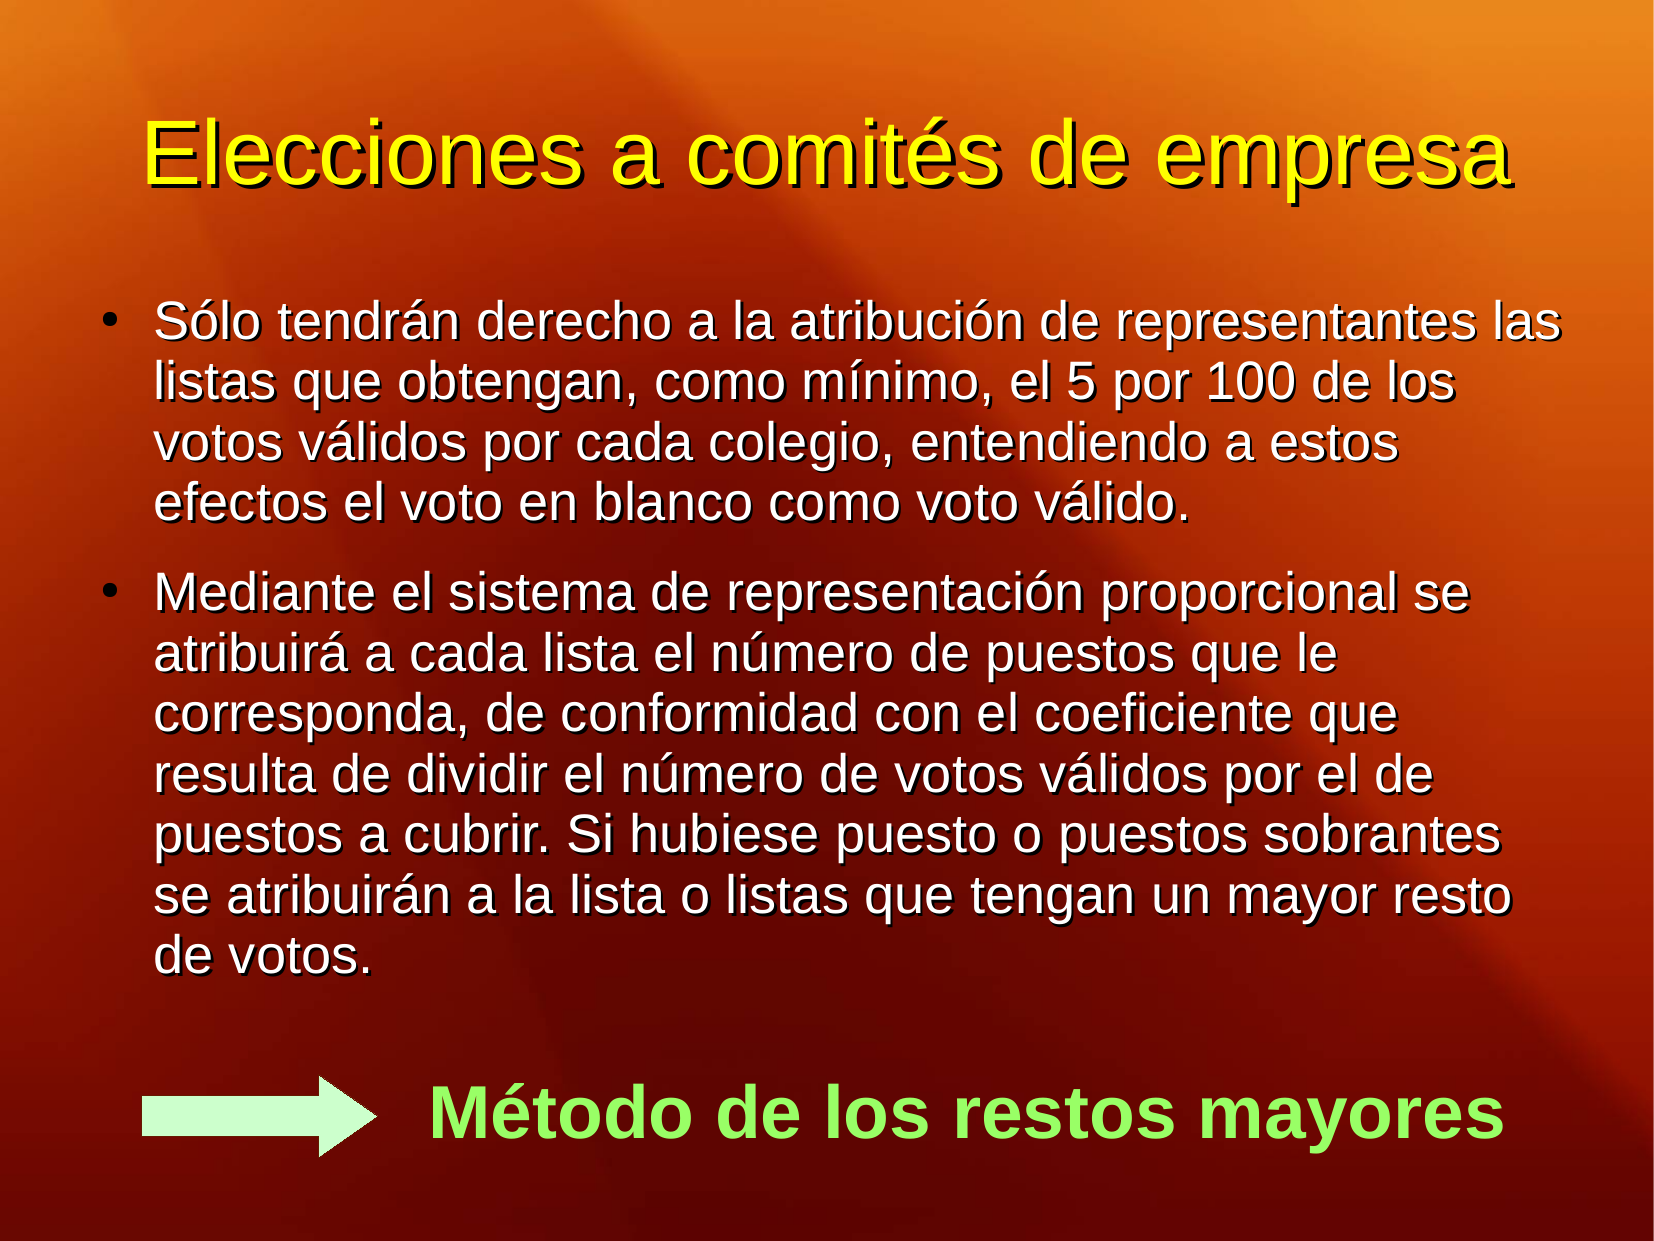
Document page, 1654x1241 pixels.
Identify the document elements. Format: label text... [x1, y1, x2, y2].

title Elecciones a comités de empresa [82, 49, 1571, 257]
picture [0, 0, 1654, 1241]
text_box [141, 1074, 378, 1158]
text_box Método de los restos mayores [413, 1062, 1536, 1162]
list Sólo tendrán derecho a la atribución de representantes las listas que obtengan, como mínimo, el 5 por 100 de los votos válidos por cada colegio, entendiendo a estos efectos el voto en blanco como voto válido. Mediante el sistema de representación proporcional se atribuirá a cada lista el número de puestos que le corresponda, de conformidad con el coeficiente que resulta de dividir el número de votos válidos por el de puestos a cubrir. Si hubiese puesto o puestos sobrantes se atribuirán a la lista o listas que tengan un mayor resto de votos. [82, 290, 1571, 1010]
